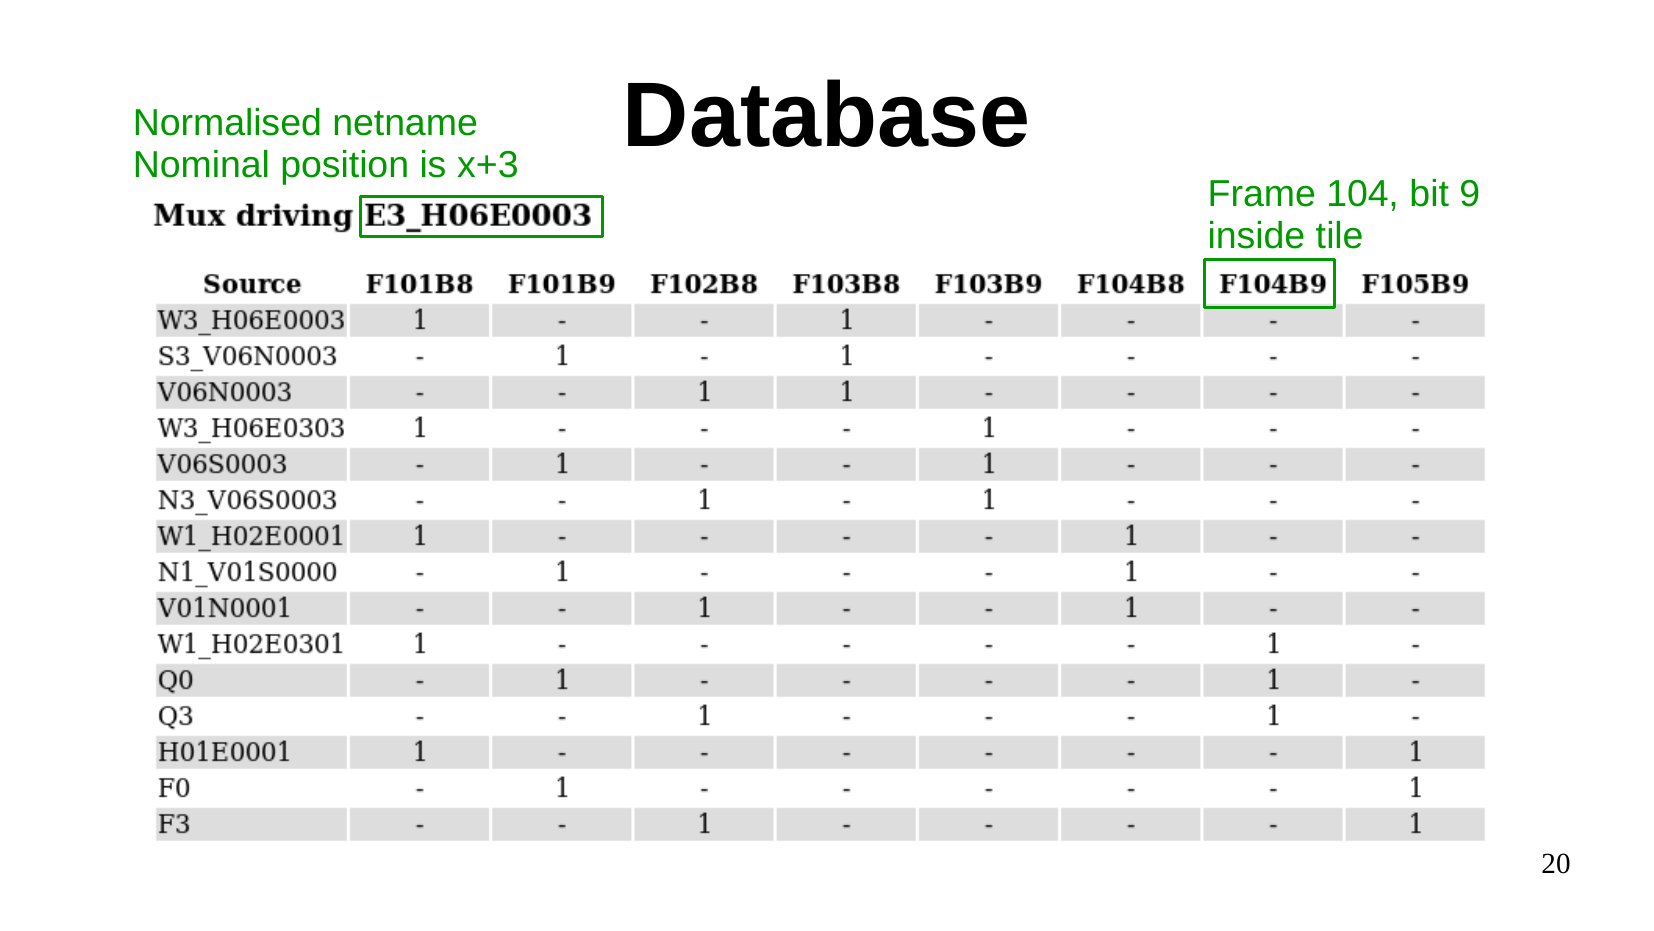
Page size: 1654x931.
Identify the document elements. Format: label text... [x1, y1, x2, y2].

text_box Normalised netname Nominal position is x+3 [118, 94, 591, 194]
picture [1206, 265, 1333, 306]
text_box Frame 104, bit 9 inside tile [1192, 165, 1496, 265]
picture [147, 190, 1507, 863]
title Database [82, 37, 1571, 193]
